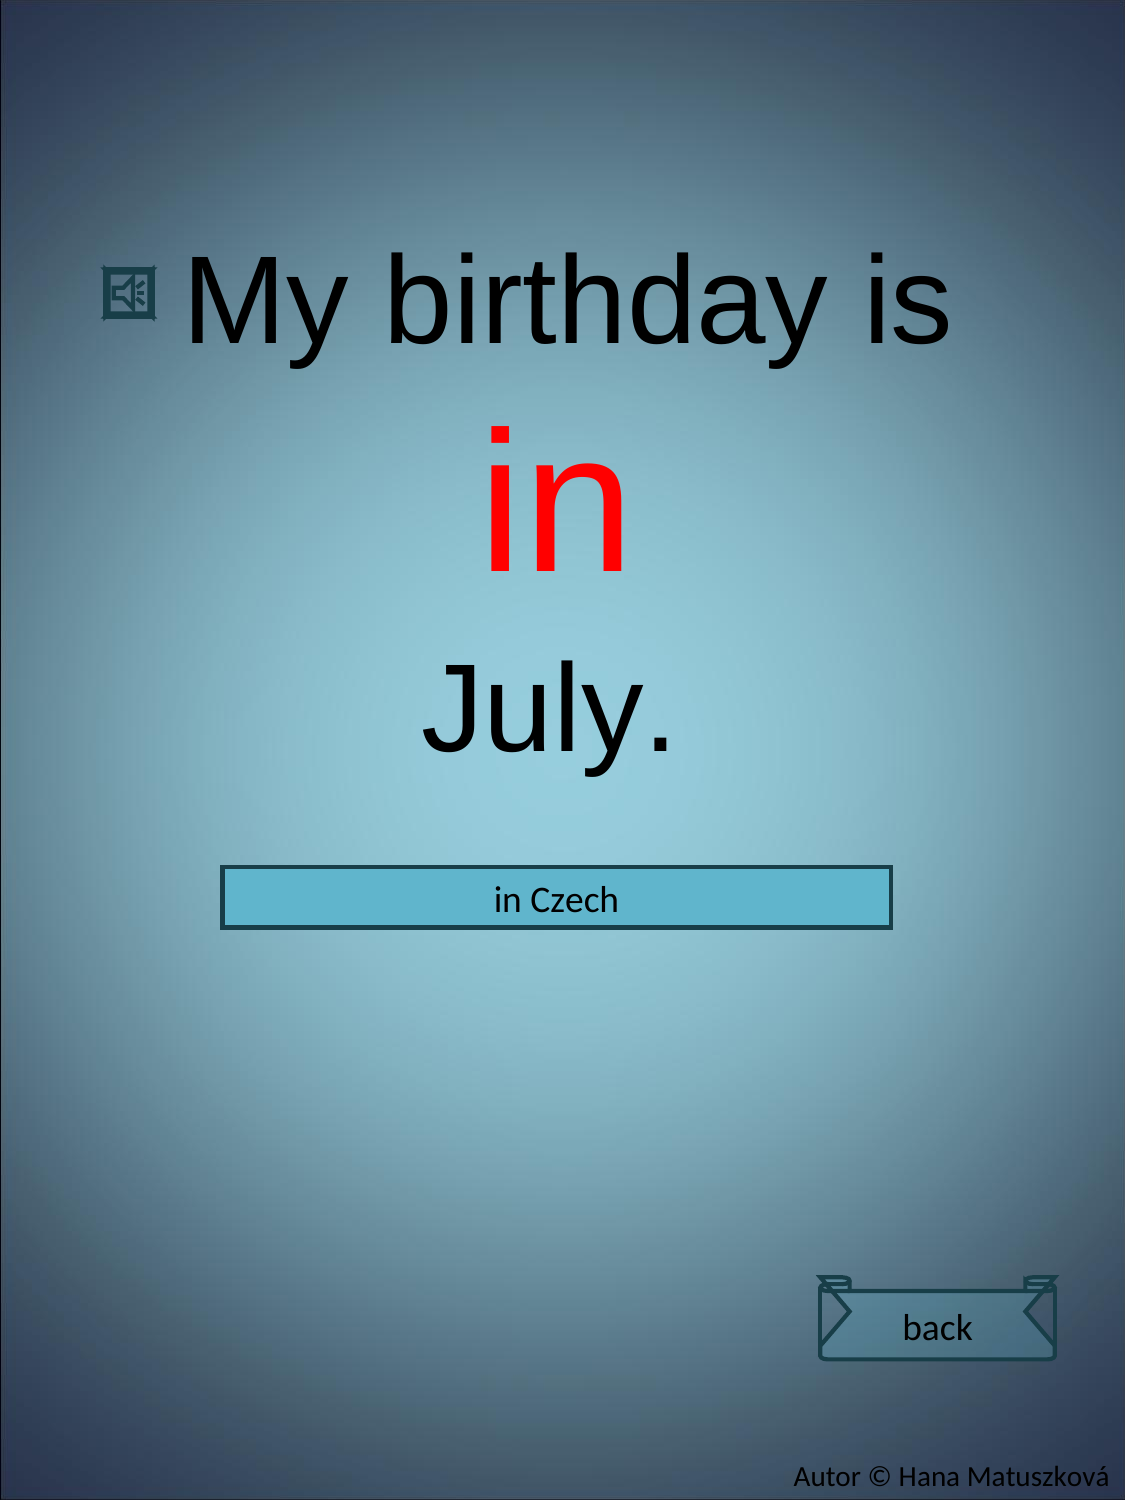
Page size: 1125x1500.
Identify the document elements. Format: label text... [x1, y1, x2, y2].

text_box Autor © Hana Matuszková [778, 1449, 1125, 1500]
text_box July. [328, 618, 772, 784]
text_box Mám narozeniny v červenci. [234, 855, 887, 867]
text_box My birthday is [164, 210, 973, 377]
text_box back [820, 1277, 1055, 1360]
text_box in Czech [222, 867, 891, 928]
picture [0, 0, 1125, 1500]
text_box in [457, 363, 657, 618]
